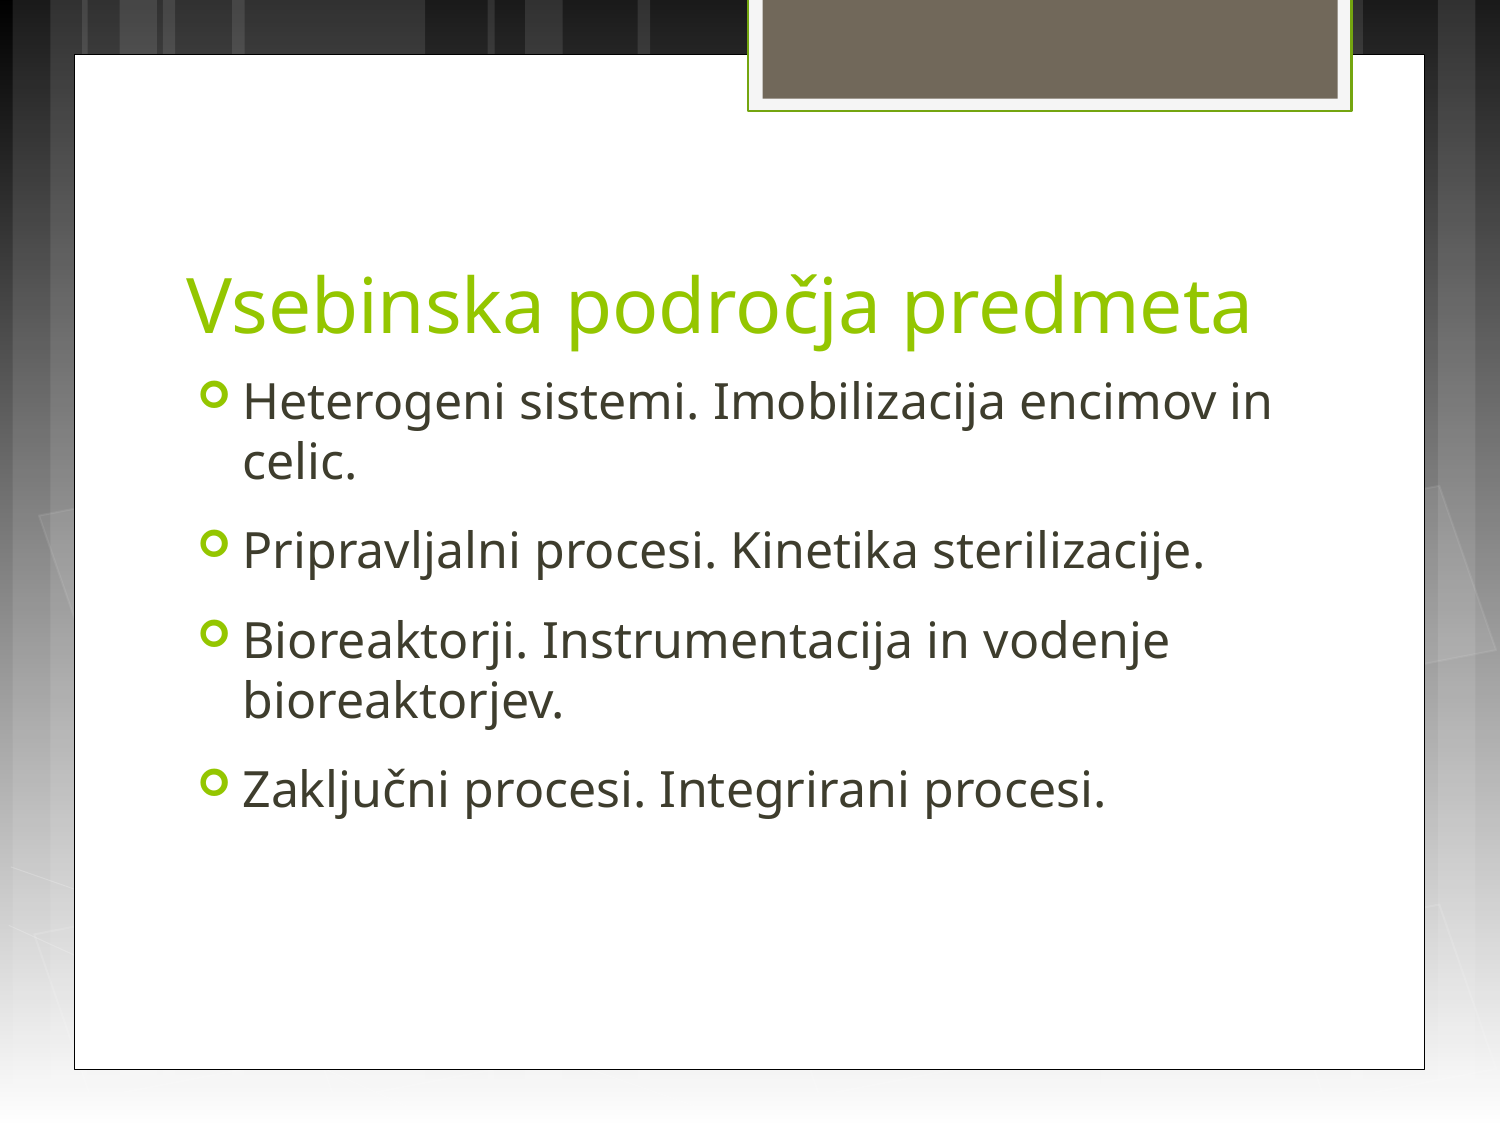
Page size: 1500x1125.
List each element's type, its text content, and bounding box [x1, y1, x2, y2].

title Vsebinska področja predmeta [171, 168, 1324, 357]
list Heterogeni sistemi. Imobilizacija encimov in celic. Pripravljalni procesi. Kinetika sterilizacije. Bioreaktorji. Instrumentacija in vodenje bioreaktorjev. Zaključni procesi. Integrirani procesi. [171, 361, 1365, 1035]
